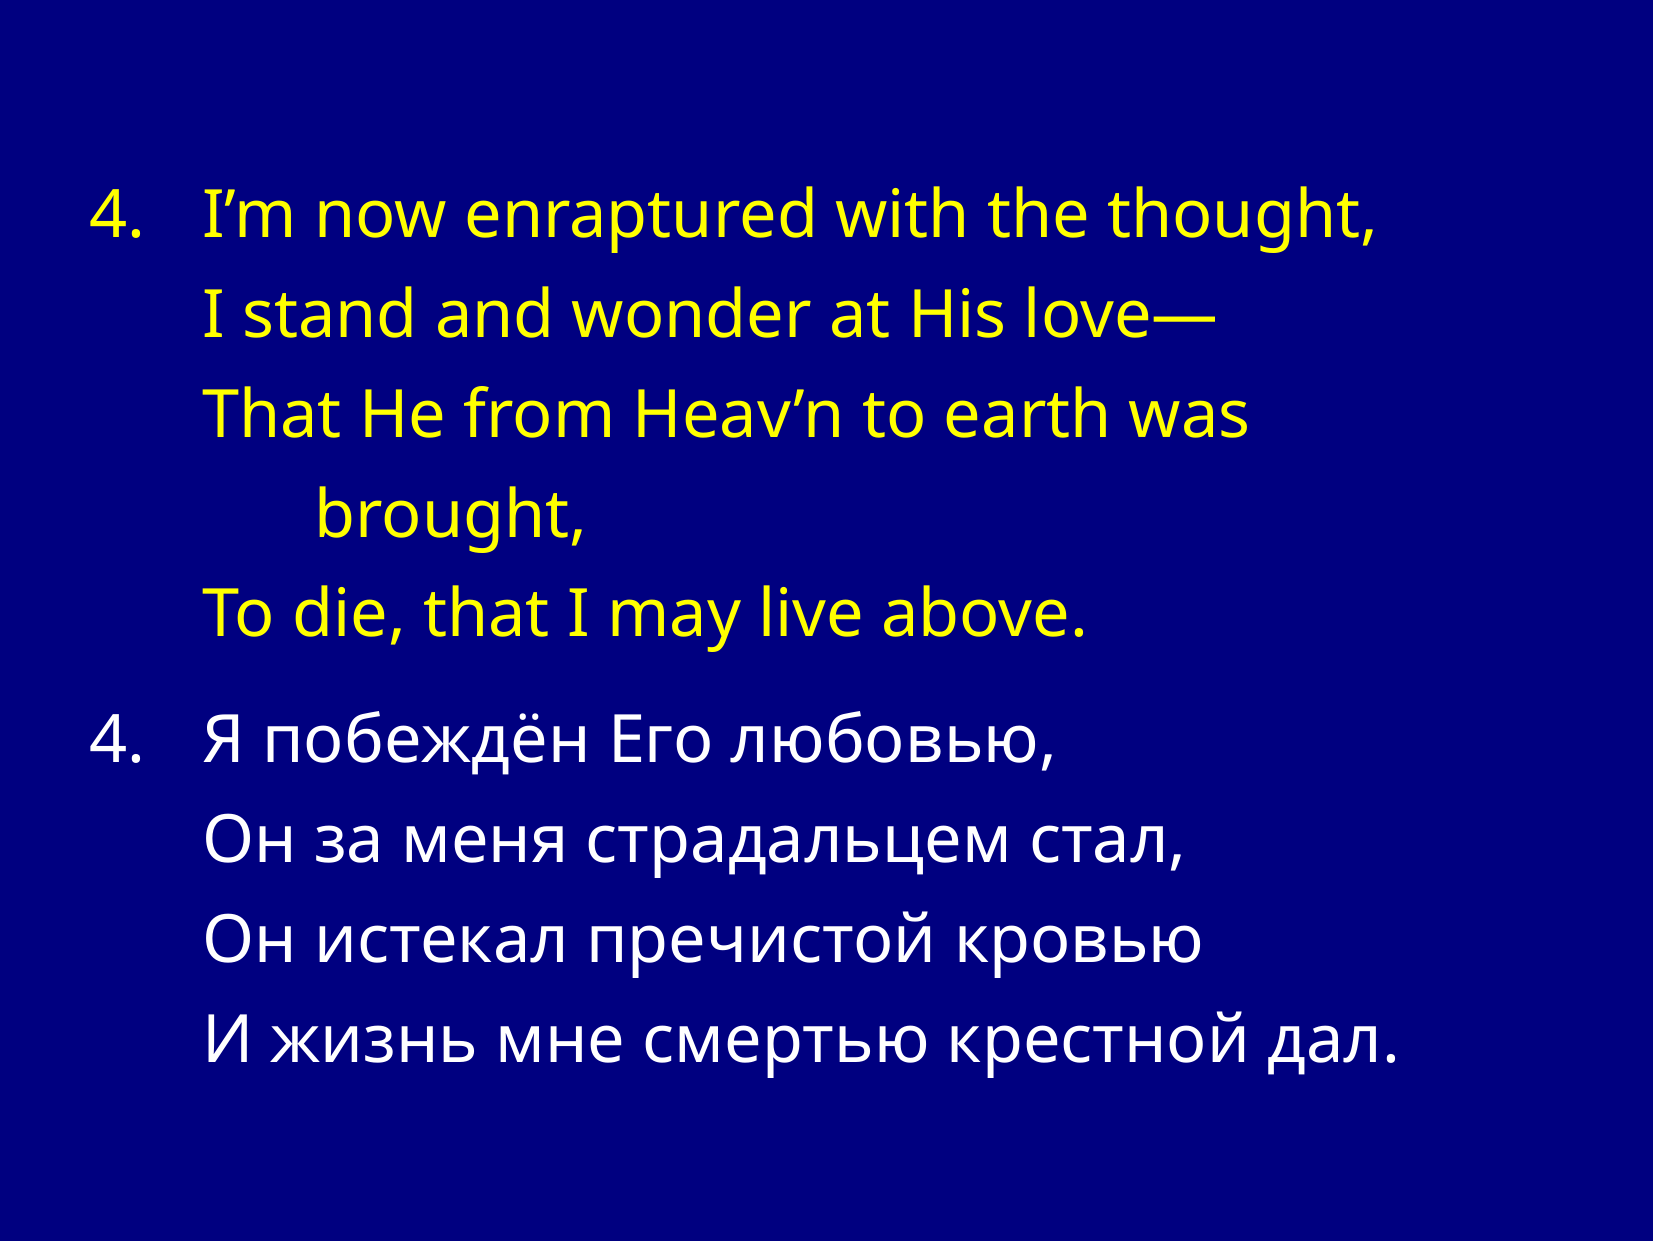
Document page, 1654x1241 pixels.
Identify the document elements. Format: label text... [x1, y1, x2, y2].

text_box 4. I’m now enraptured with the thought, I stand and wonder at His love— That He from Heav’n to earth was brought, To die, that I may live above. [75, 150, 1576, 638]
text_box 4. Я побеждён Его любовью, Он за меня страдальцем стал, Он истекал пречистой кровью И жизнь мне смертью крестной дал. [75, 675, 1576, 1163]
